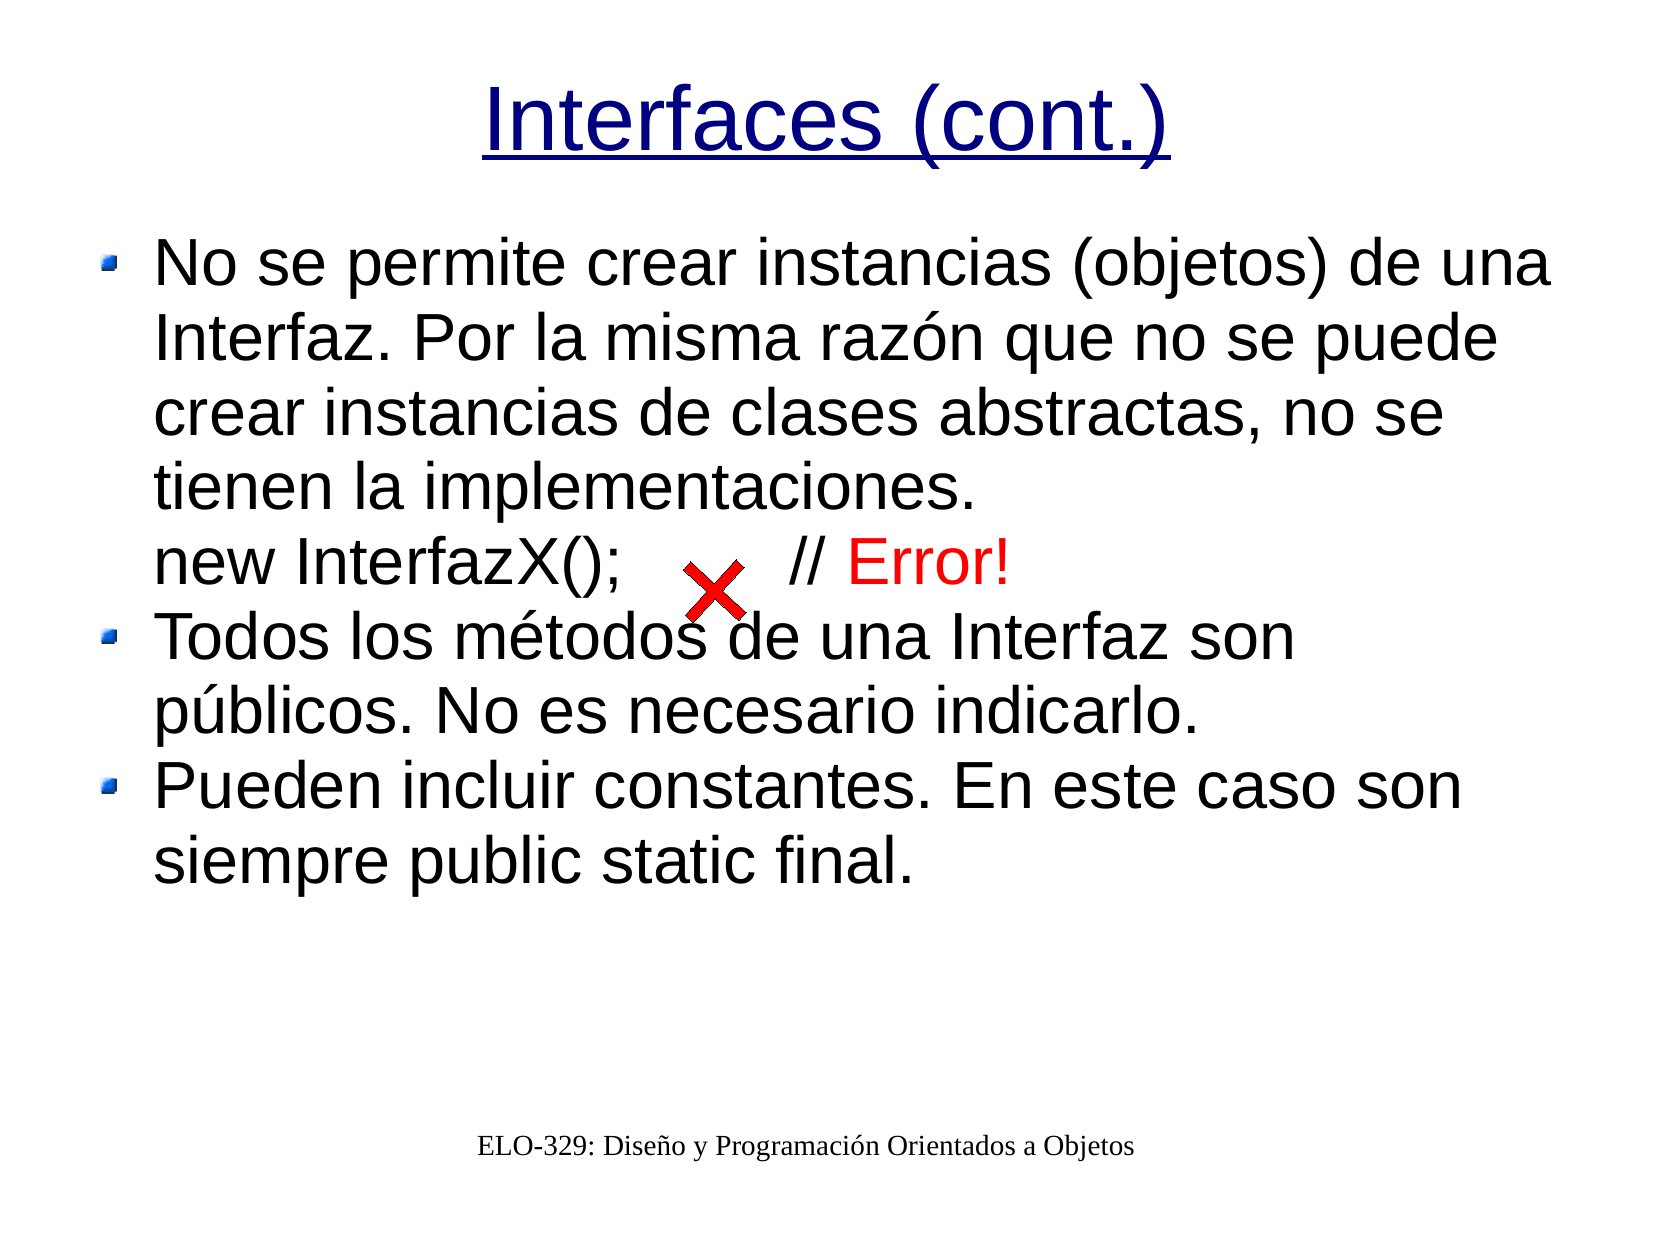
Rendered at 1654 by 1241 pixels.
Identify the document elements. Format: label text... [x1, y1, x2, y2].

text_box [683, 559, 747, 623]
list No se permite crear instancias (objetos) de una Interfaz. Por la misma razón que no se puede crear instancias de clases abstractas, no se tienen la implementaciones. new InterfazX(); // Error! Todos los métodos de una Interfaz son públicos. No es necesario indicarlo. Pueden incluir constantes. En este caso son siempre public static final. [82, 225, 1571, 1044]
title Interfaces (cont.)‏ [82, 49, 1571, 188]
